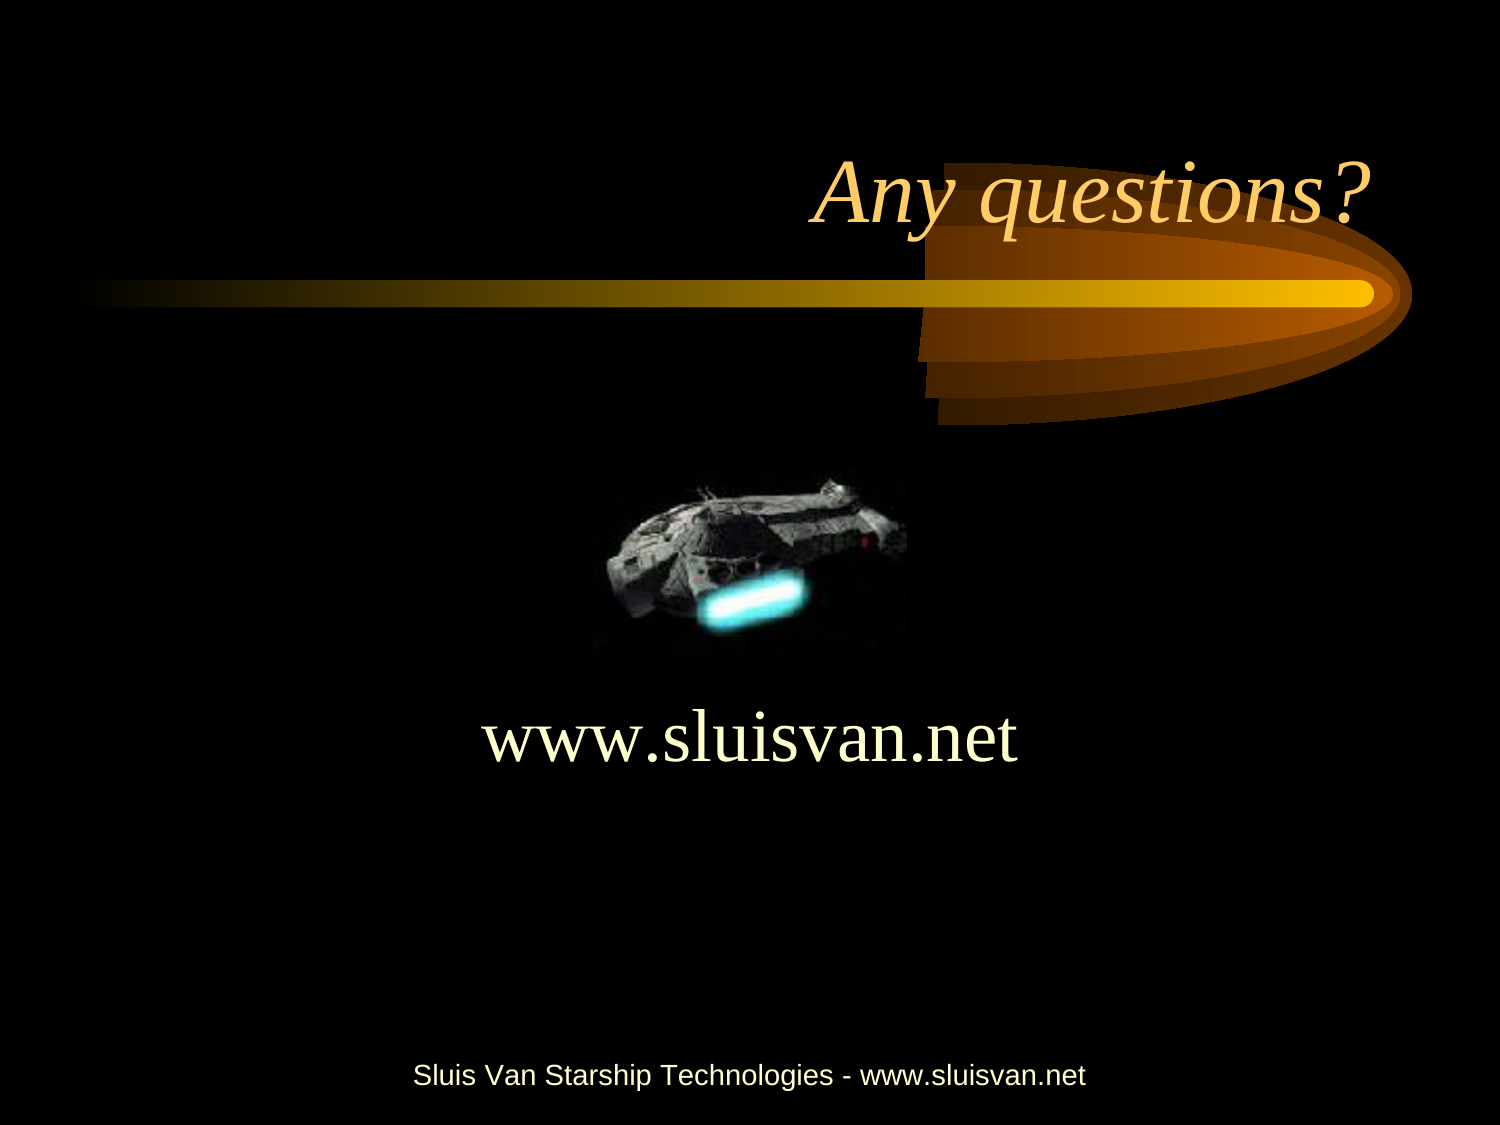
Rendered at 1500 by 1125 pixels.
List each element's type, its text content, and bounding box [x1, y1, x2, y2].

picture [593, 469, 907, 656]
text_box www.sluisvan.net [0, 687, 1500, 786]
title Any questions? [112, 62, 1388, 250]
